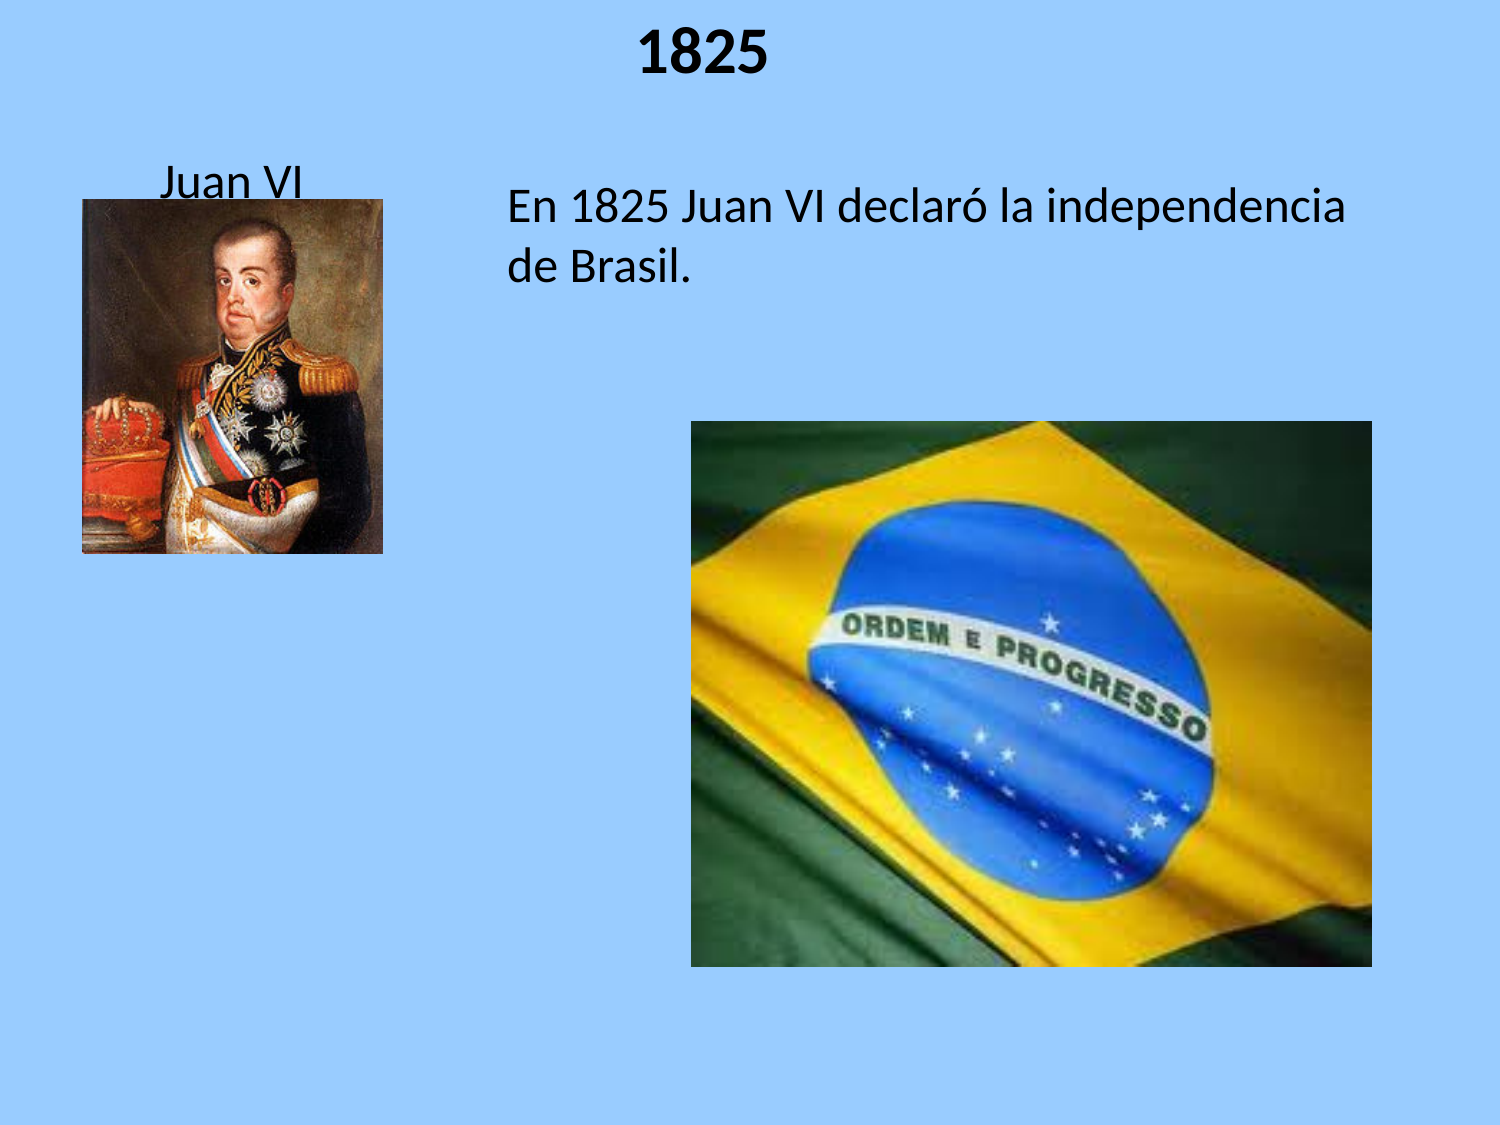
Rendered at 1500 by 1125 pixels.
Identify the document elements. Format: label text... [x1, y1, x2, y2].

picture [691, 421, 1372, 967]
picture [82, 199, 383, 554]
text_box Juan VI [103, 140, 361, 223]
text_box En 1825 Juan VI declaró la independencia de Brasil. [492, 164, 1383, 300]
title 1825 [574, 0, 832, 141]
